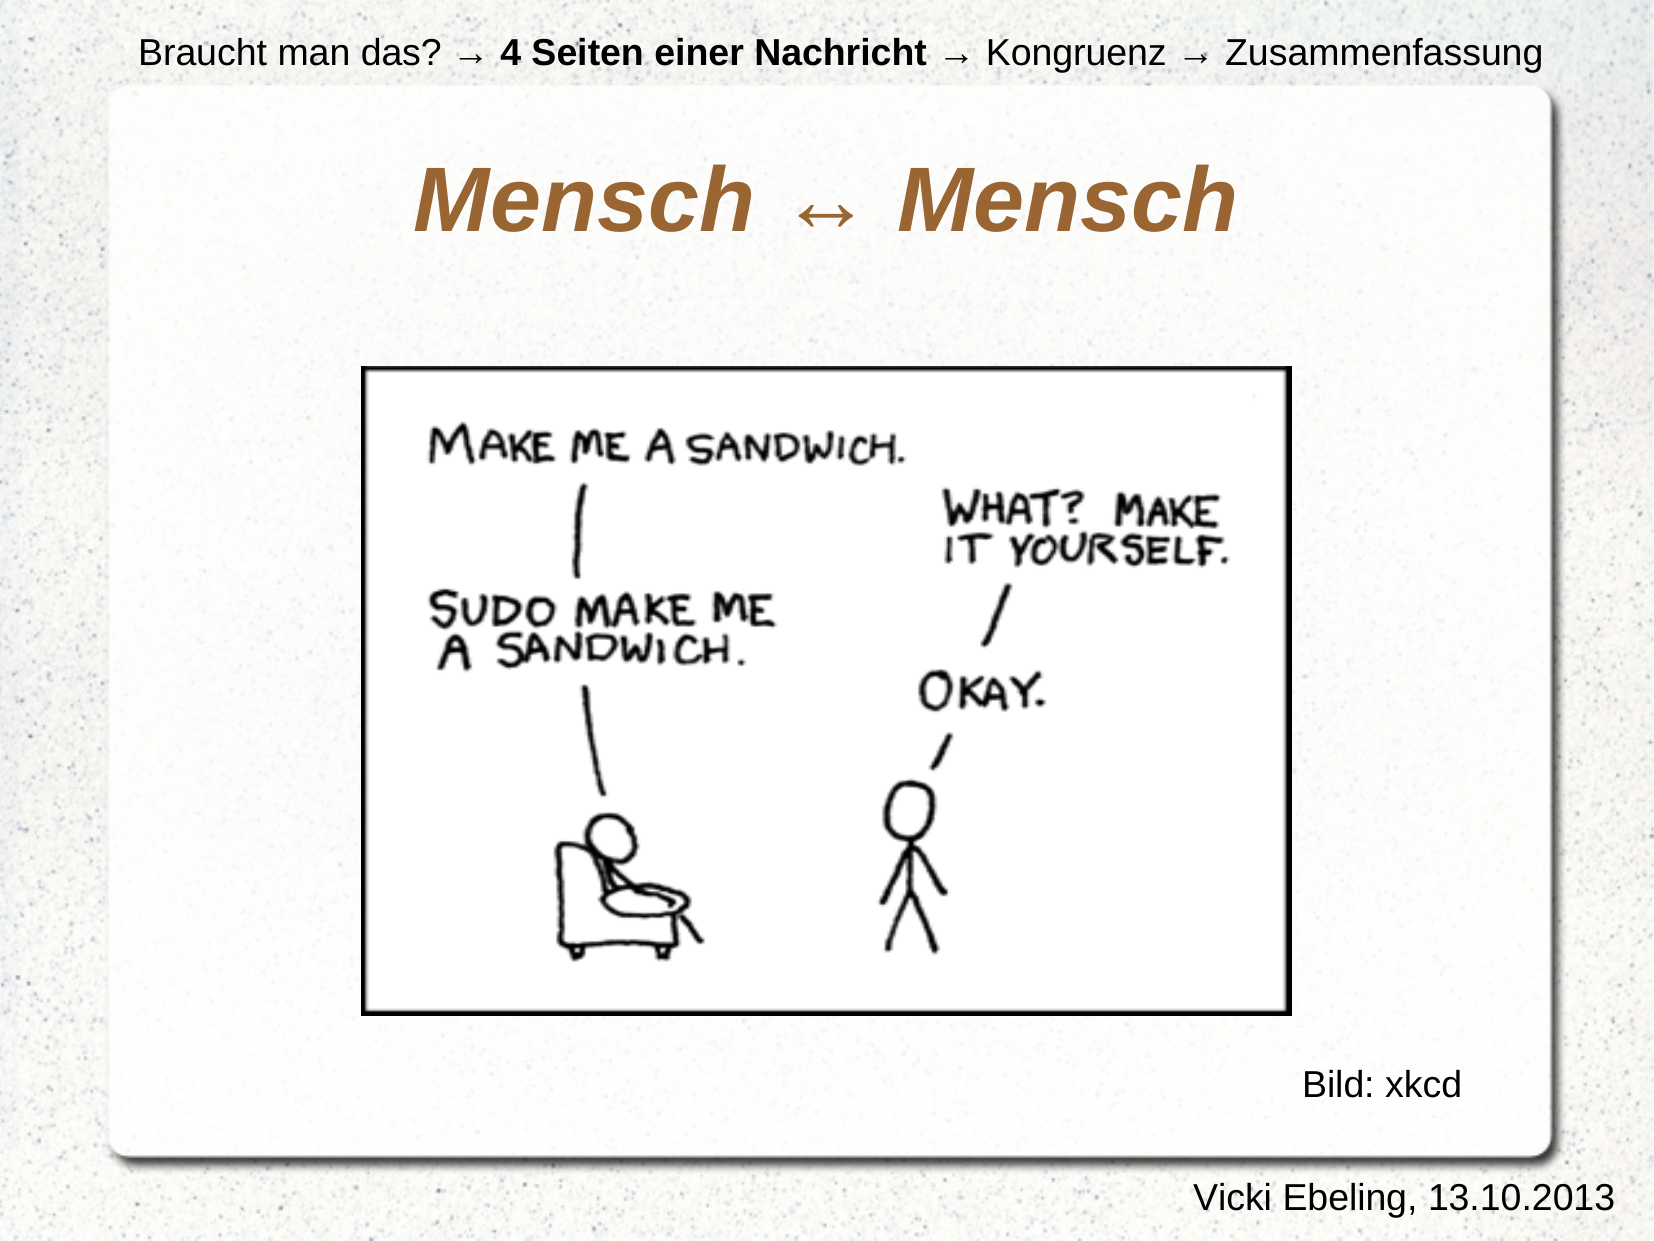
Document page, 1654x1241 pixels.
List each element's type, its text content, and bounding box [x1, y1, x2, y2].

text_box Braucht man das? → 4 Seiten einer Nachricht → Kongruenz → Zusammenfassung [123, 23, 1559, 81]
text_box Bild: xkcd [1287, 1055, 1478, 1113]
title Mensch ↔ Mensch [118, 96, 1536, 304]
text_box Vicki Ebeling, 13.10.2013 [1178, 1169, 1630, 1227]
picture [0, 0, 1654, 1241]
